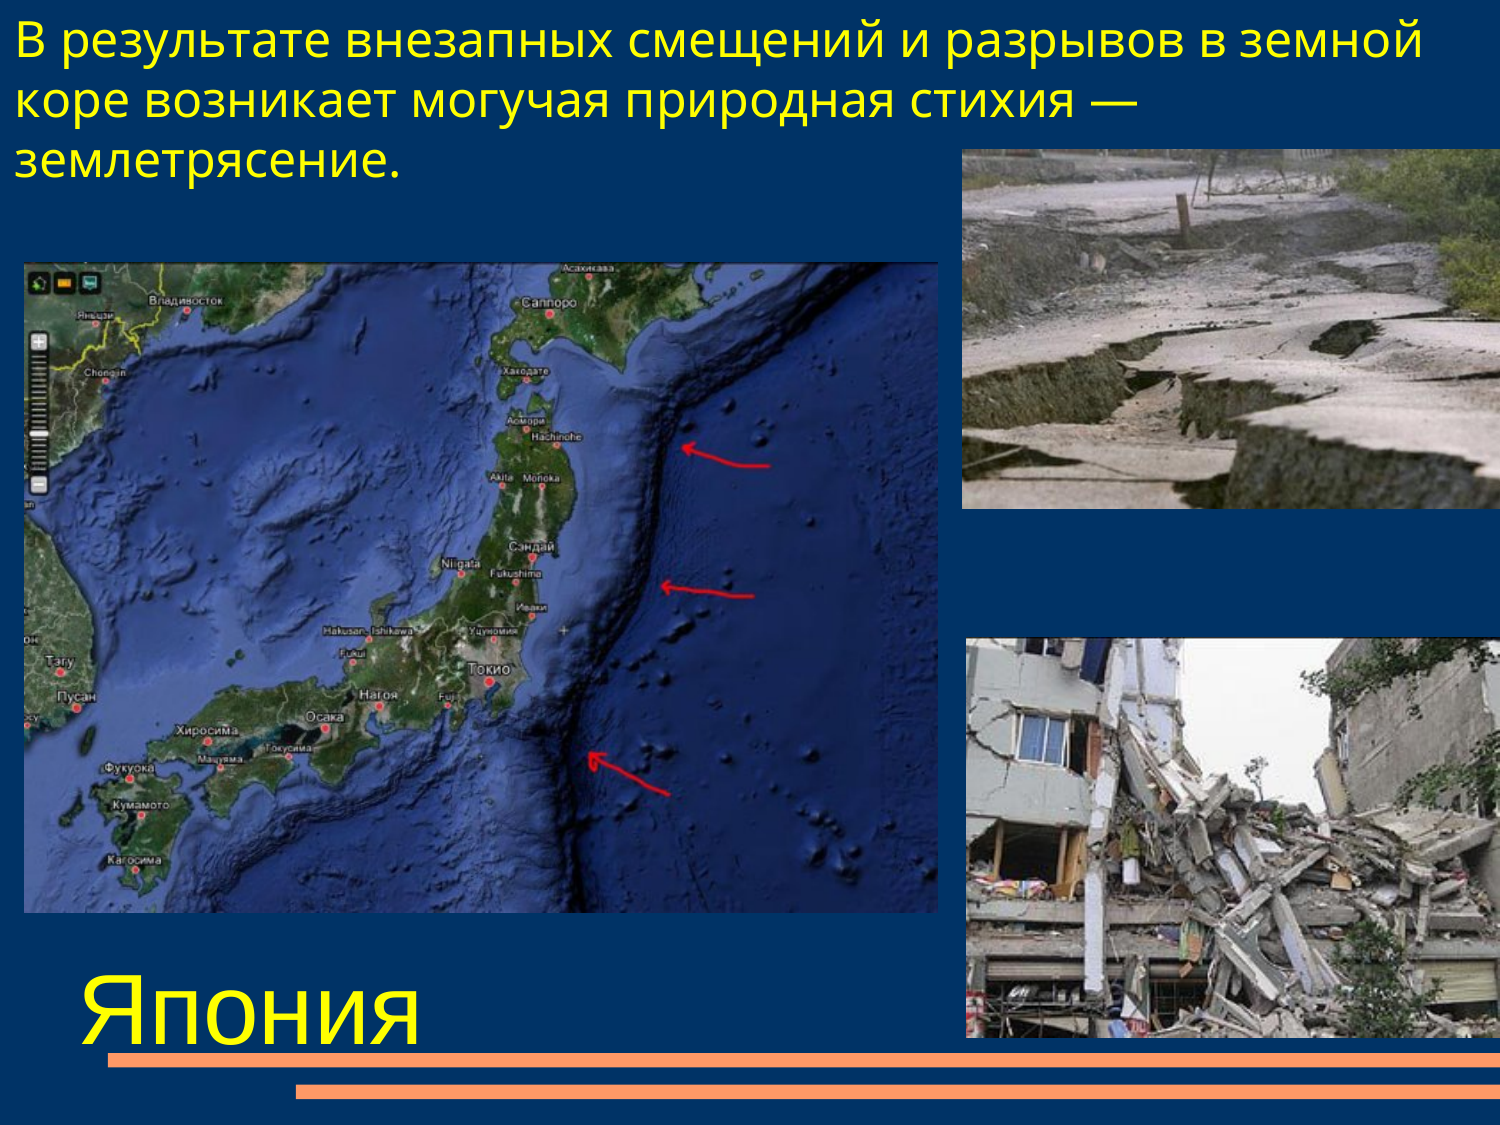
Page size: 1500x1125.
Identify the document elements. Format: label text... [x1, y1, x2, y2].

picture [966, 637, 1500, 1038]
picture [962, 149, 1500, 509]
picture [24, 262, 938, 913]
title В результате внезапных смещений и разрывов в земной коре возникает могучая природная стихия — землетрясение. [0, 0, 1500, 238]
text_box Япония [62, 937, 575, 1073]
